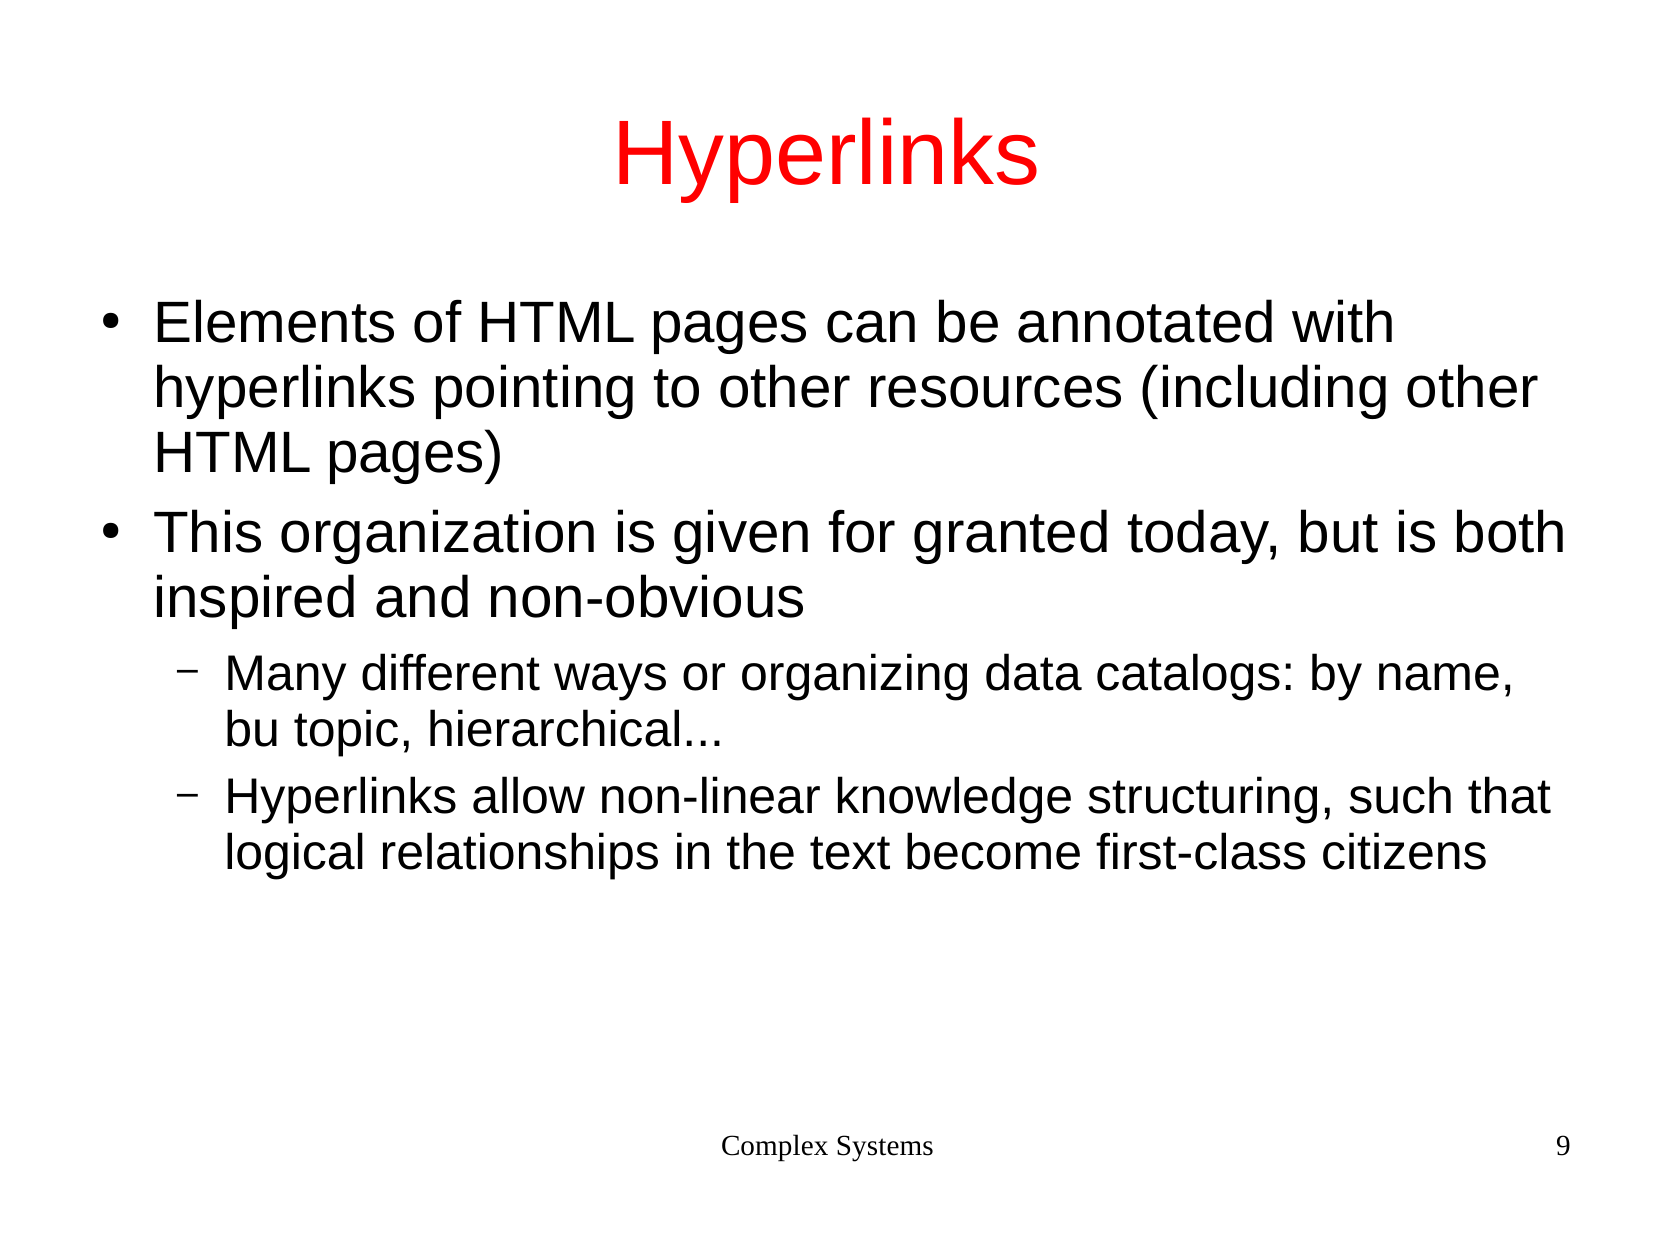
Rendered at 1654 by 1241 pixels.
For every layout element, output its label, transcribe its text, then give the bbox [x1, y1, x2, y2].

list Elements of HTML pages can be annotated with hyperlinks pointing to other resources (including other HTML pages) This organization is given for granted today, but is both inspired and non-obvious Many different ways or organizing data catalogs: by name, bu topic, hierarchical... Hyperlinks allow non-linear knowledge structuring, such that logical relationships in the text become first-class citizens [82, 290, 1571, 1109]
title Hyperlinks [82, 49, 1571, 257]
